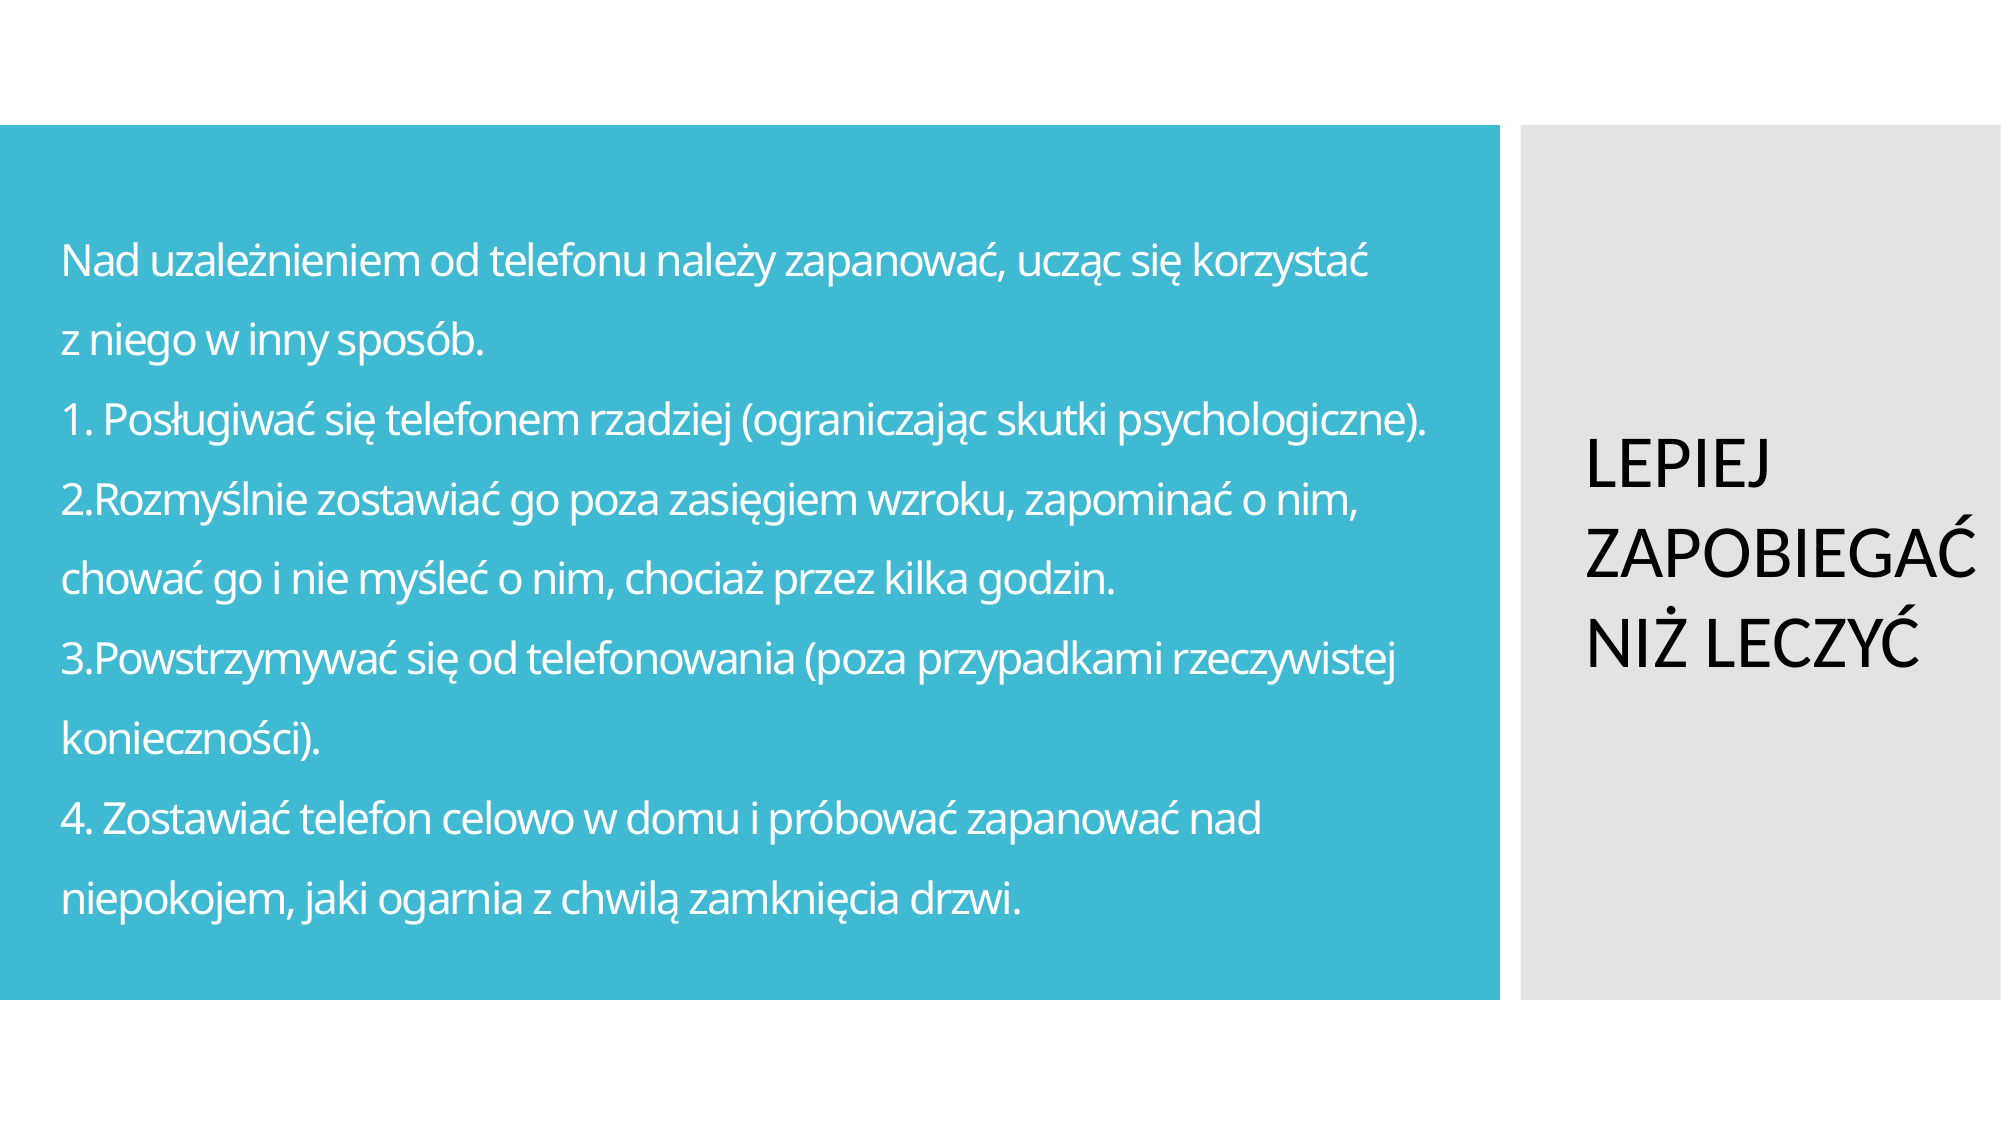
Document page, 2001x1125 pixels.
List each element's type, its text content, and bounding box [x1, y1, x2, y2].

title Nad uzależnieniem od telefonu należy zapanować, ucząc się korzystać z niego w inny sposób. 1. Posługiwać się telefonem rzadziej (ograniczając skutki psychologiczne). 2.Rozmyślnie zostawiać go poza zasięgiem wzroku, zapominać o nim, chować go i nie myśleć o nim, chociaż przez kilka godzin. 3.Powstrzymywać się od telefonowania (poza przypadkami rzeczywistej konieczności). 4. Zostawiać telefon celowo w domu i próbować zapanować nad niepokojem, jaki ogarnia z chwilą zamknięcia drzwi. [45, 167, 1471, 931]
text_box LEPIEJ ZAPOBIEGAĆ NIŻ LECZYĆ [1570, 405, 2000, 694]
